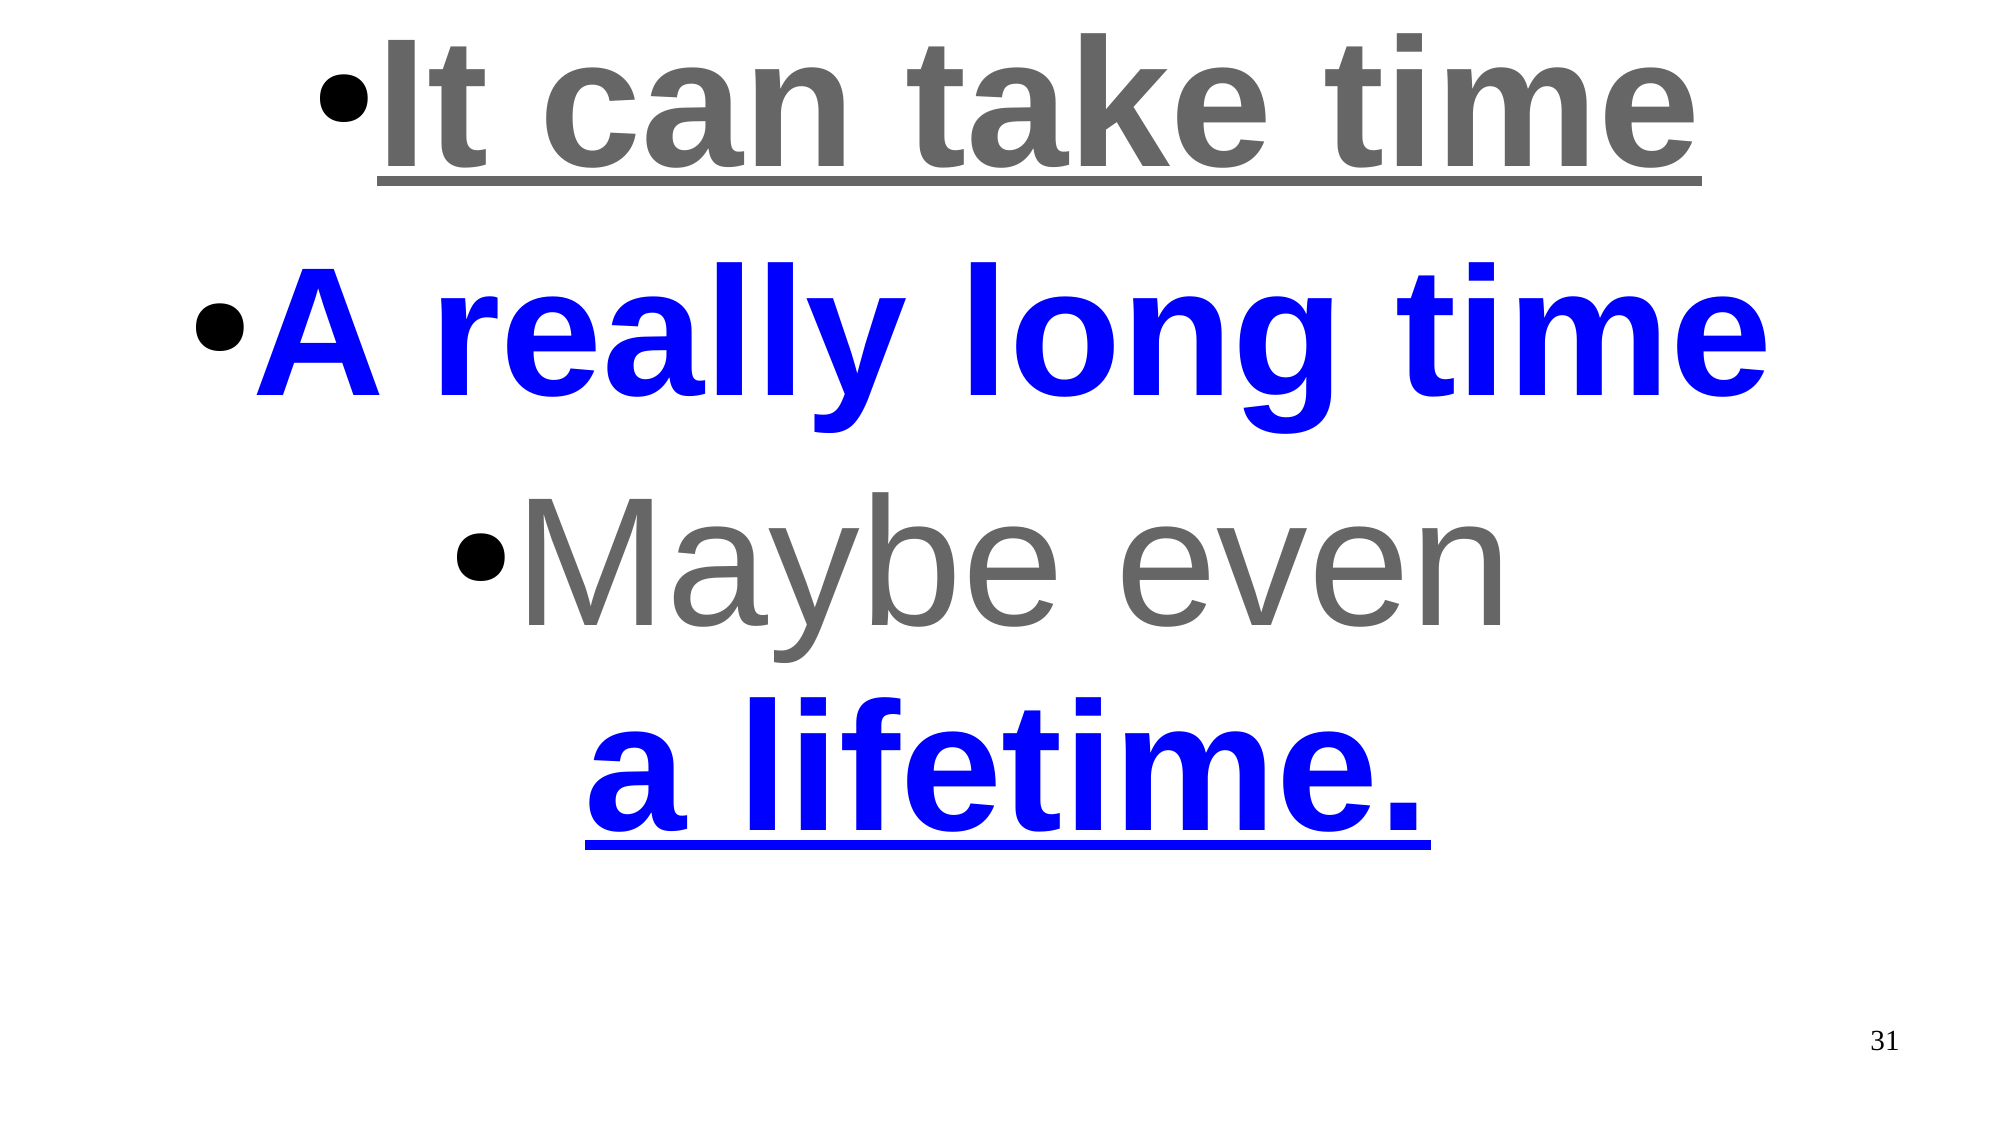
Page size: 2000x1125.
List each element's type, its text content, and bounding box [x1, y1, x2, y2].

list It can take time A really long time Maybe even a lifetime. [0, 0, 1996, 1123]
